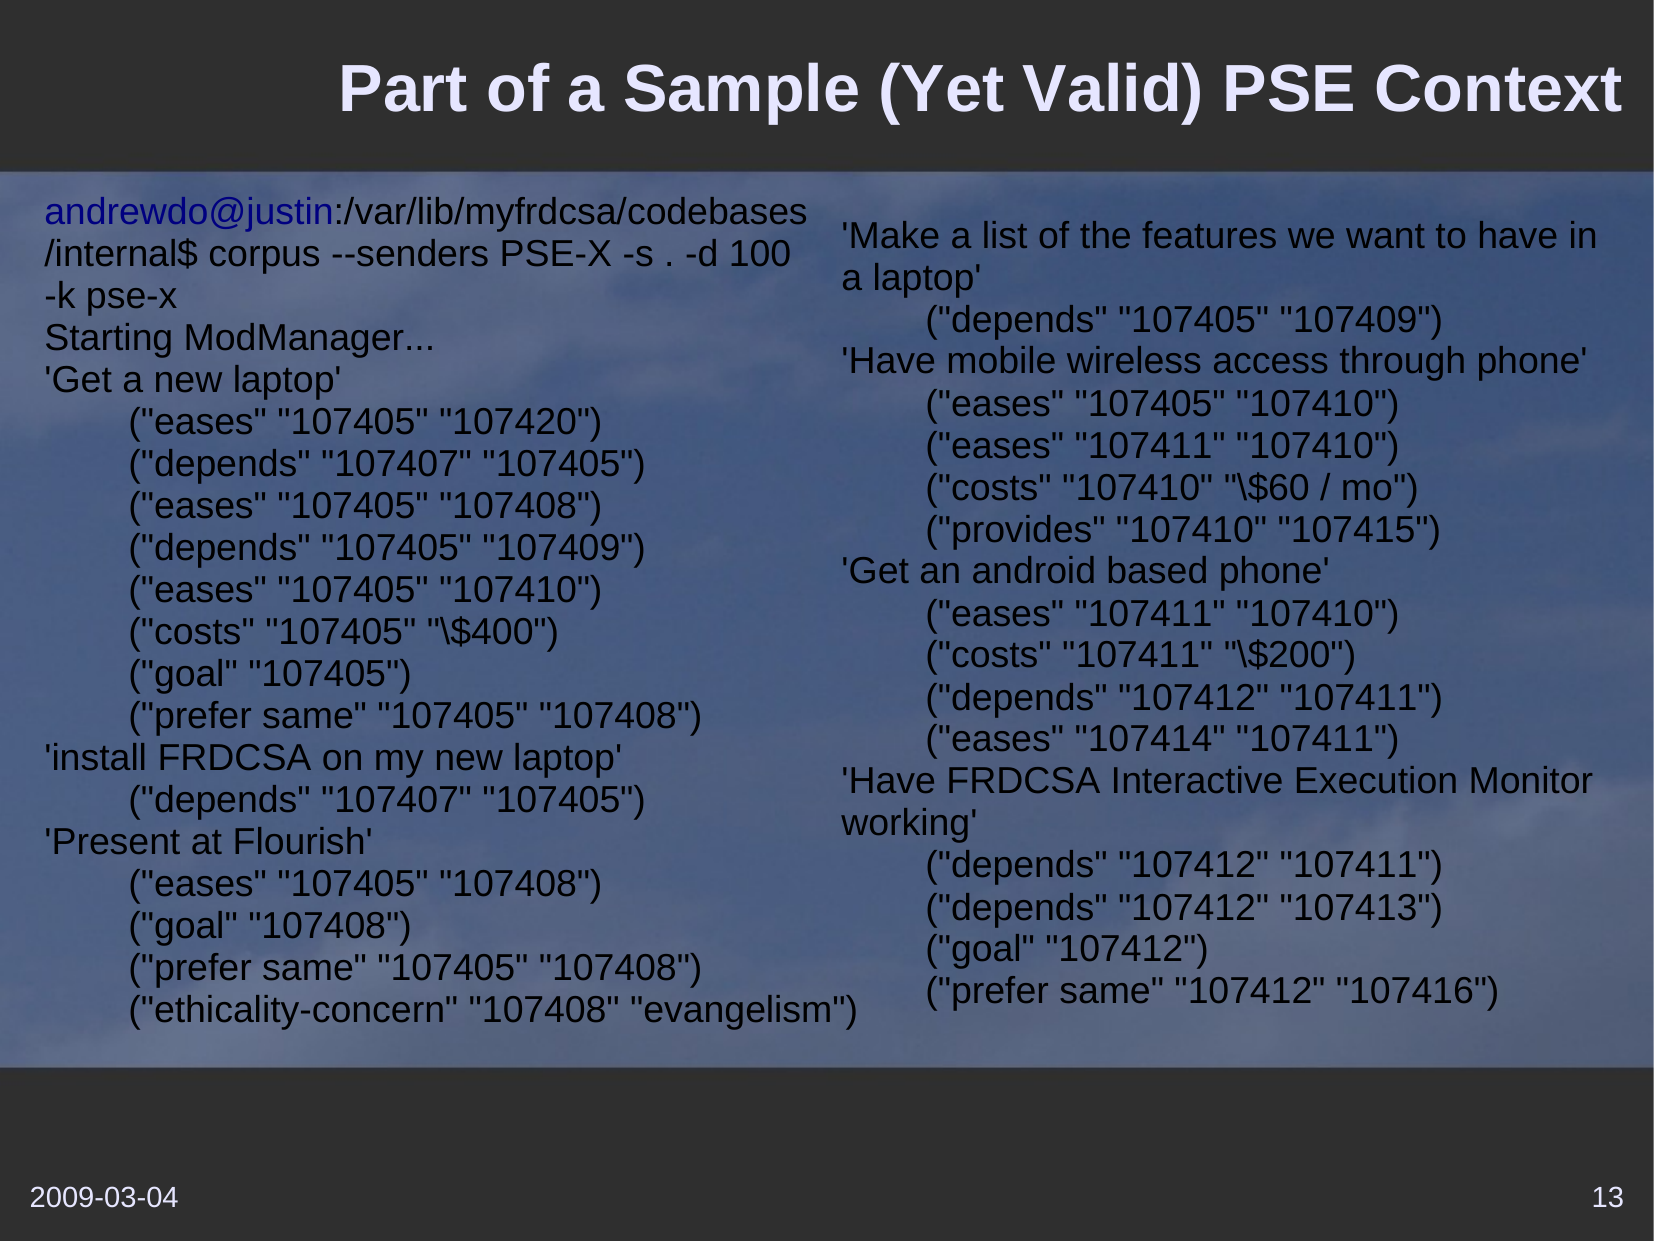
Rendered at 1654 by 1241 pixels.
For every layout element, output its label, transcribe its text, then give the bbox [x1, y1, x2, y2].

picture [0, 0, 1654, 1241]
text_box andrewdo@justin:/var/lib/myfrdcsa/codebases /internal$ corpus --senders PSE-X -s . -d 100 -k pse-x Starting ModManager... 'Get a new laptop' ("eases" "107405" "107420") ("depends" "107407" "107405") ("eases" "107405" "107408") ("depends" "107405" "107409") ("eases" "107405" "107410") ("costs" "107405" "\$400") ("goal" "107405") ("prefer same" "107405" "107408") 'install FRDCSA on my new laptop' ("depends" "107407" "107405") 'Present at Flourish' ("eases" "107405" "107408") ("goal" "107408") ("prefer same" "107405" "107408") ("ethicality-concern" "107408" "evangelism") [29, 183, 945, 1081]
text_box 'Make a list of the features we want to have in a laptop' ("depends" "107405" "107409") 'Have mobile wireless access through phone' ("eases" "107405" "107410") ("eases" "107411" "107410") ("costs" "107410" "\$60 / mo") ("provides" "107410" "107415") 'Get an android based phone' ("eases" "107411" "107410") ("costs" "107411" "\$200") ("depends" "107412" "107411") ("eases" "107414" "107411") 'Have FRDCSA Interactive Execution Monitor working' ("depends" "107412" "107411") ("depends" "107412" "107413") ("goal" "107412") ("prefer same" "107412" "107416") [826, 206, 1625, 1020]
title Part of a Sample (Yet Valid) PSE Context [29, 29, 1625, 148]
